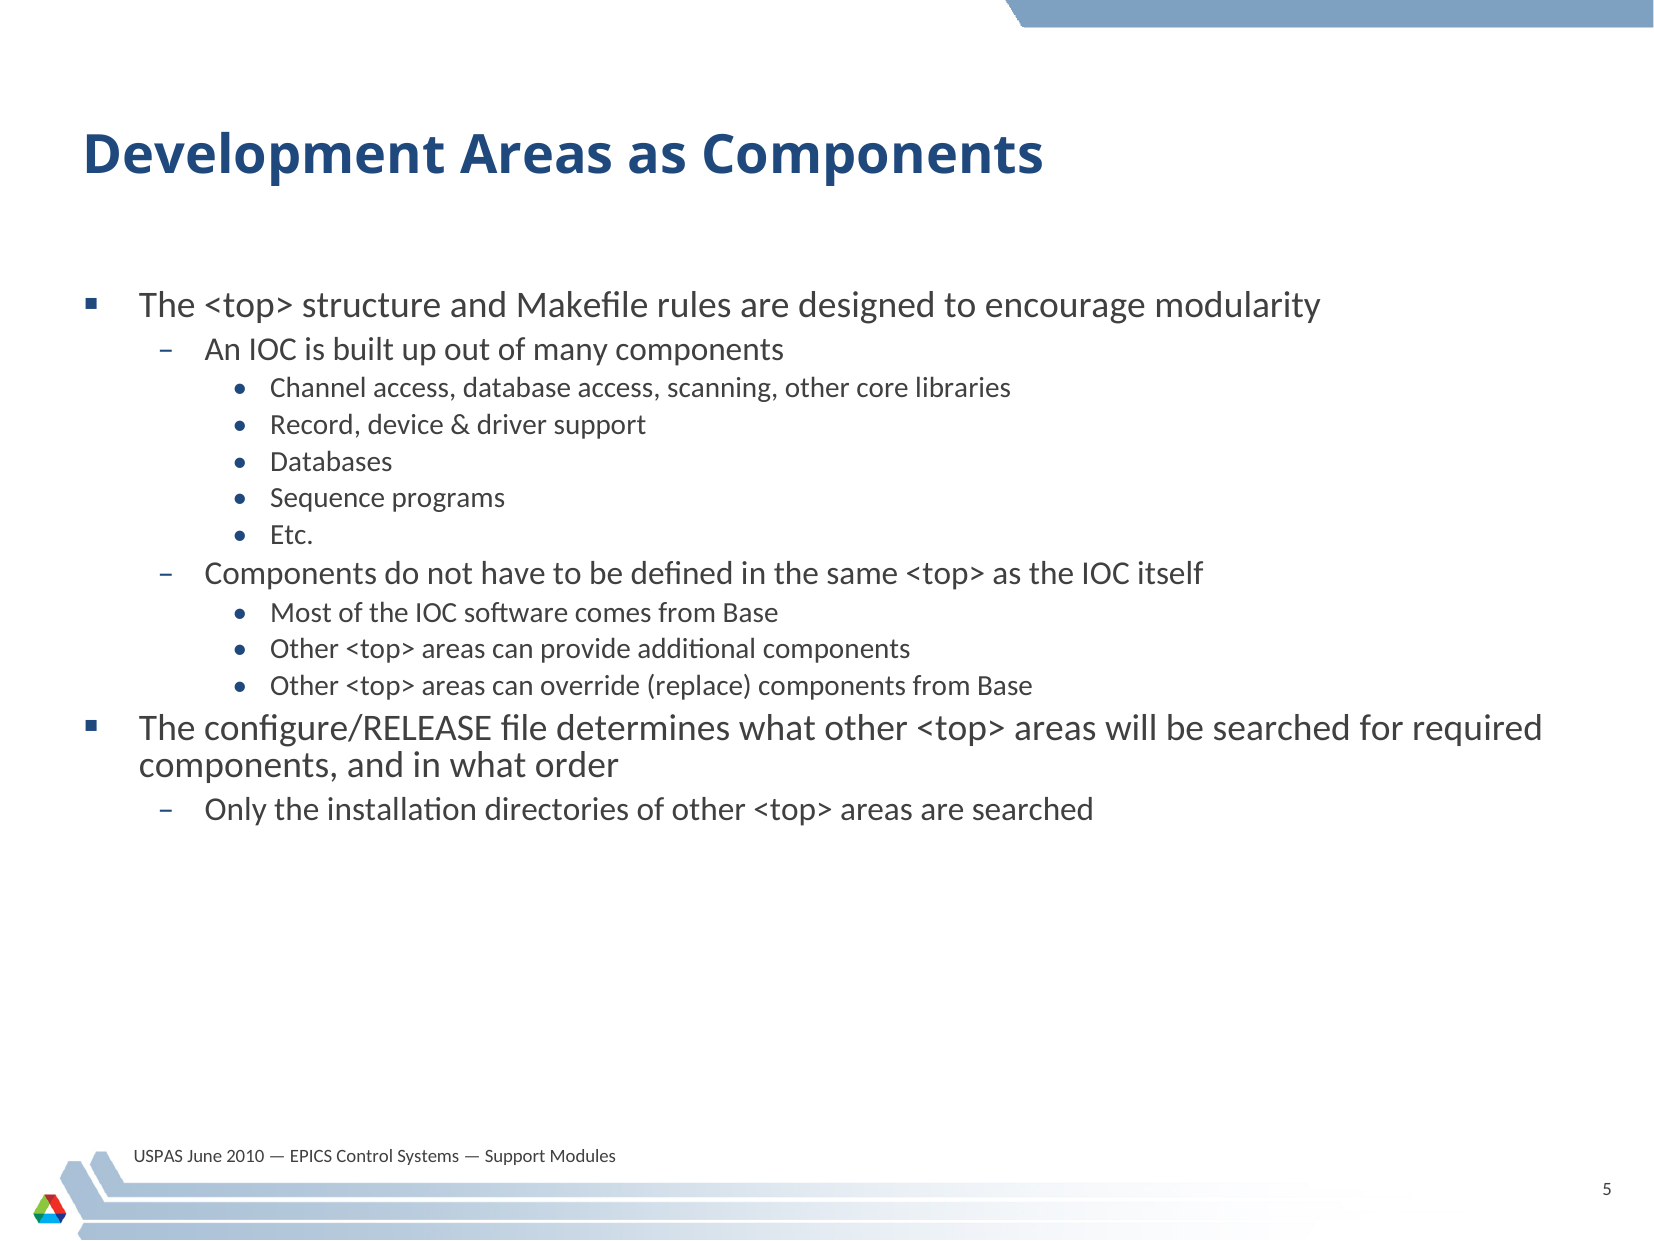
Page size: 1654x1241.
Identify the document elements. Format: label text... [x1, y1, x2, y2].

picture [0, 1143, 1654, 1240]
list The <top> structure and Makefile rules are designed to encourage modularity An IOC is built up out of many components Channel access, database access, scanning, other core libraries Record, device & driver support Databases Sequence programs Etc. Components do not have to be defined in the same <top> as the IOC itself Most of the IOC software comes from Base Other <top> areas can provide additional components Other <top> areas can override (replace) components from Base The configure/RELEASE file determines what other <top> areas will be searched for required components, and in what order Only the installation directories of other <top> areas are searched [82, 289, 1571, 946]
title Development Areas as Components [82, 49, 1571, 257]
picture [0, 0, 1654, 29]
